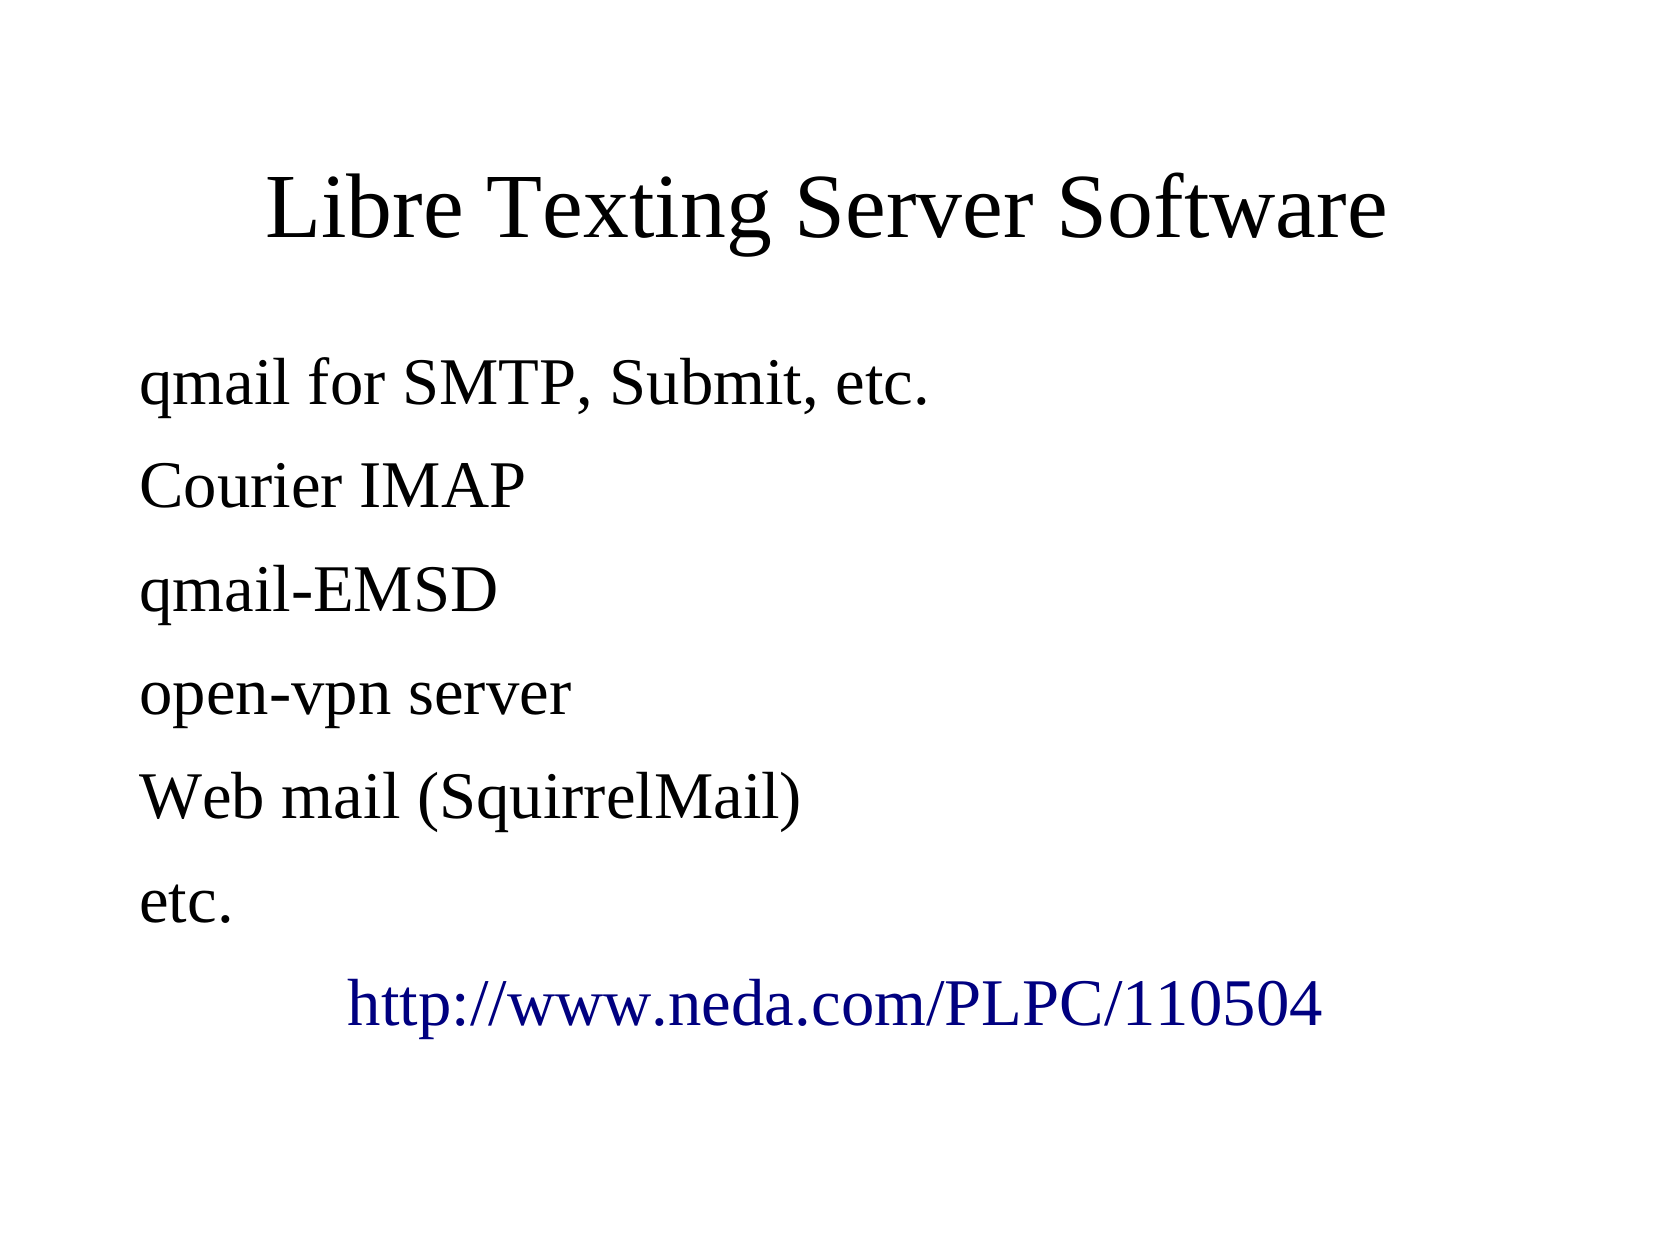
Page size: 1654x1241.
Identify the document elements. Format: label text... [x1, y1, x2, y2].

title Libre Texting Server Software [121, 102, 1534, 311]
list qmail for SMTP, Submit, etc. Courier IMAP qmail-EMSD open-vpn server Web mail (SquirrelMail) etc. http://www.neda.com/PLPC/110504 [121, 344, 1534, 1127]
